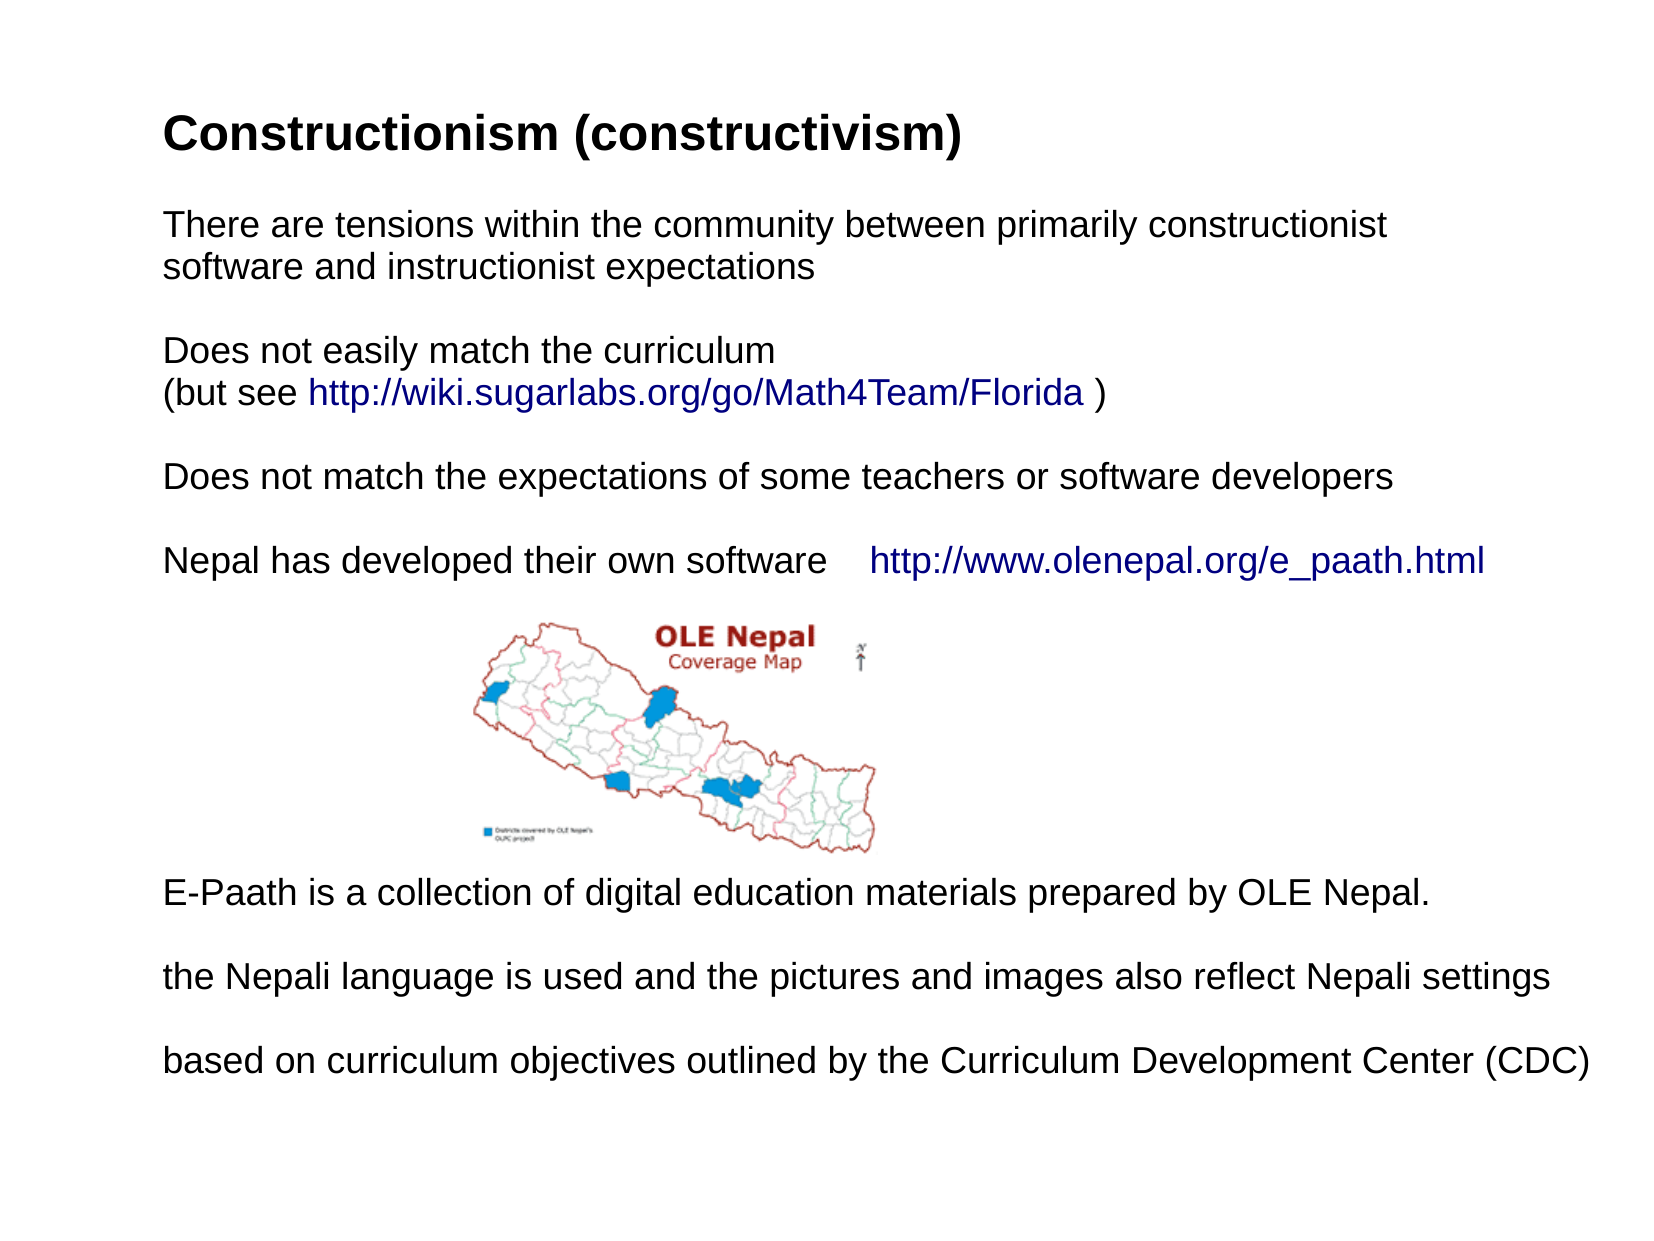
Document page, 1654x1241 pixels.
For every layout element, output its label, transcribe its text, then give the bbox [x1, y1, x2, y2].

text_box E-Paath is a collection of digital education materials prepared by OLE Nepal. the Nepali language is used and the pictures and images also reflect Nepali settings based on curriculum objectives outlined by the Curriculum Development Center (CDC) [147, 863, 1651, 1152]
text_box Constructionism (constructivism) There are tensions within the community between primarily constructionist software and instructionist expectations Does not easily match the curriculum (but see http://wiki.sugarlabs.org/go/Math4Team/Florida ) Does not match the expectations of some teachers or software developers Nepal has developed their own software http://www.olenepal.org/e_paath.html [147, 98, 1536, 591]
picture [472, 620, 878, 855]
